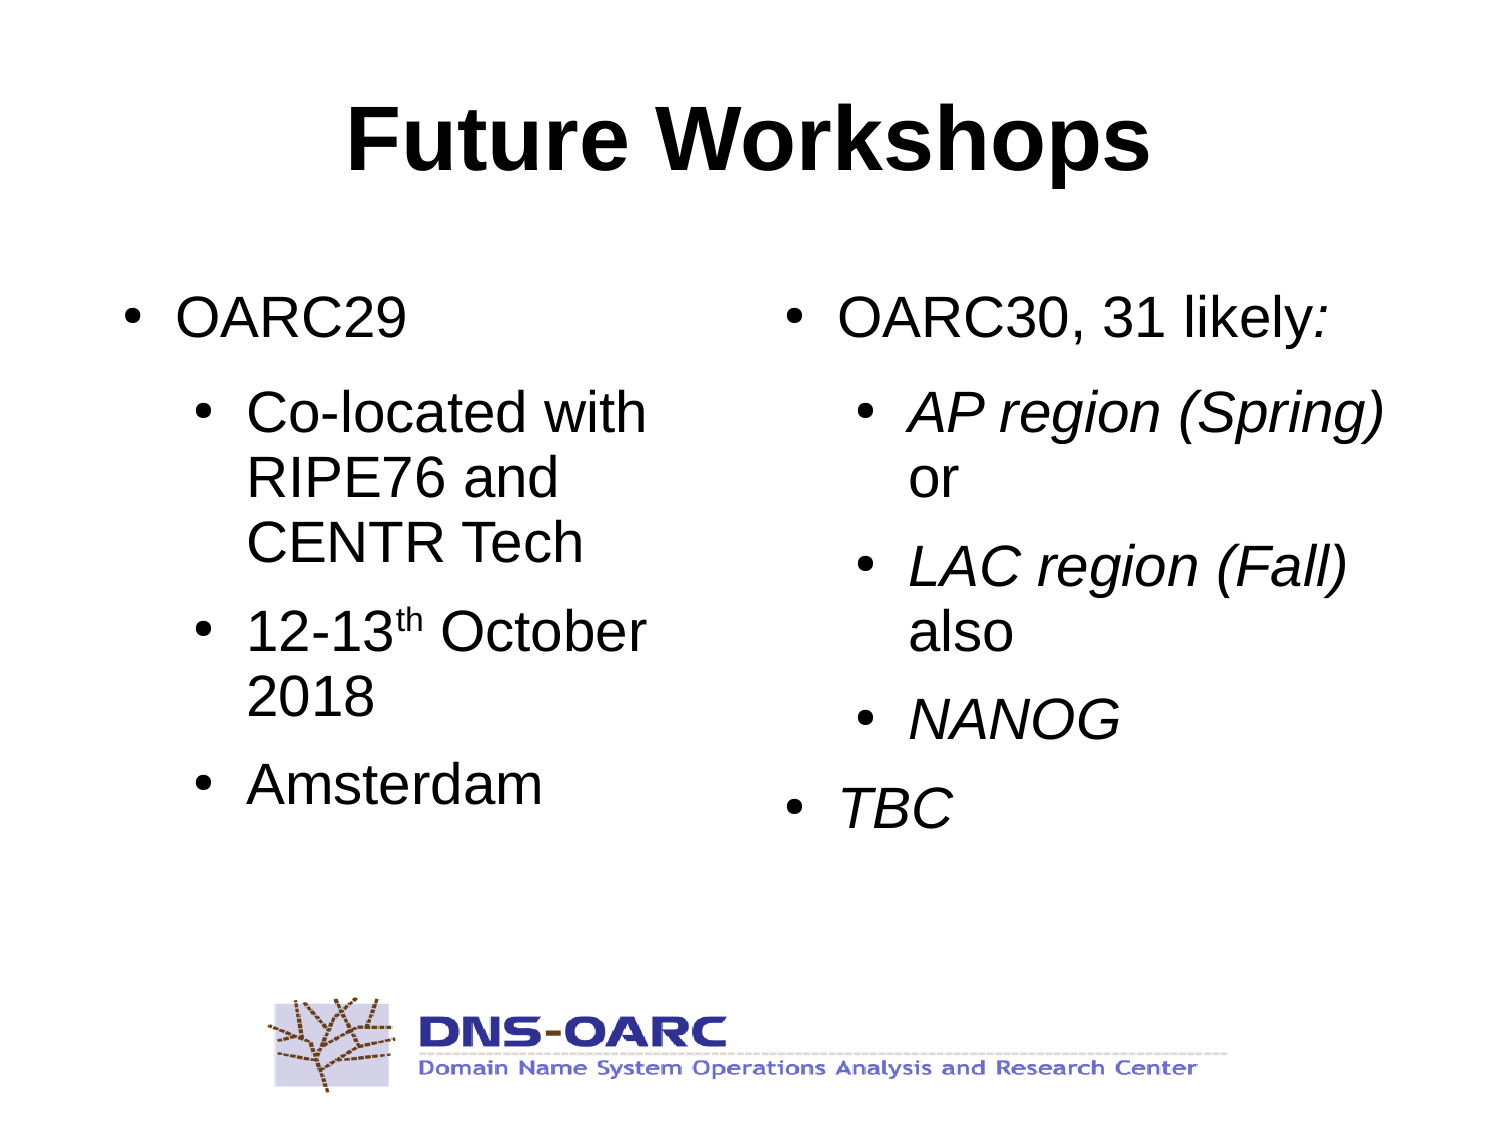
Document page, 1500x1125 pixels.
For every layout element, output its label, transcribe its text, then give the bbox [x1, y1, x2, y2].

list OARC29 Co-located with RIPE76 and CENTR Tech 12-13th October 2018 Amsterdam [104, 285, 764, 886]
title Future Workshops [75, 44, 1425, 233]
list OARC30, 31 likely: AP region (Spring) or LAC region (Fall) also NANOG TBC [766, 285, 1426, 796]
picture [214, 991, 1259, 1099]
